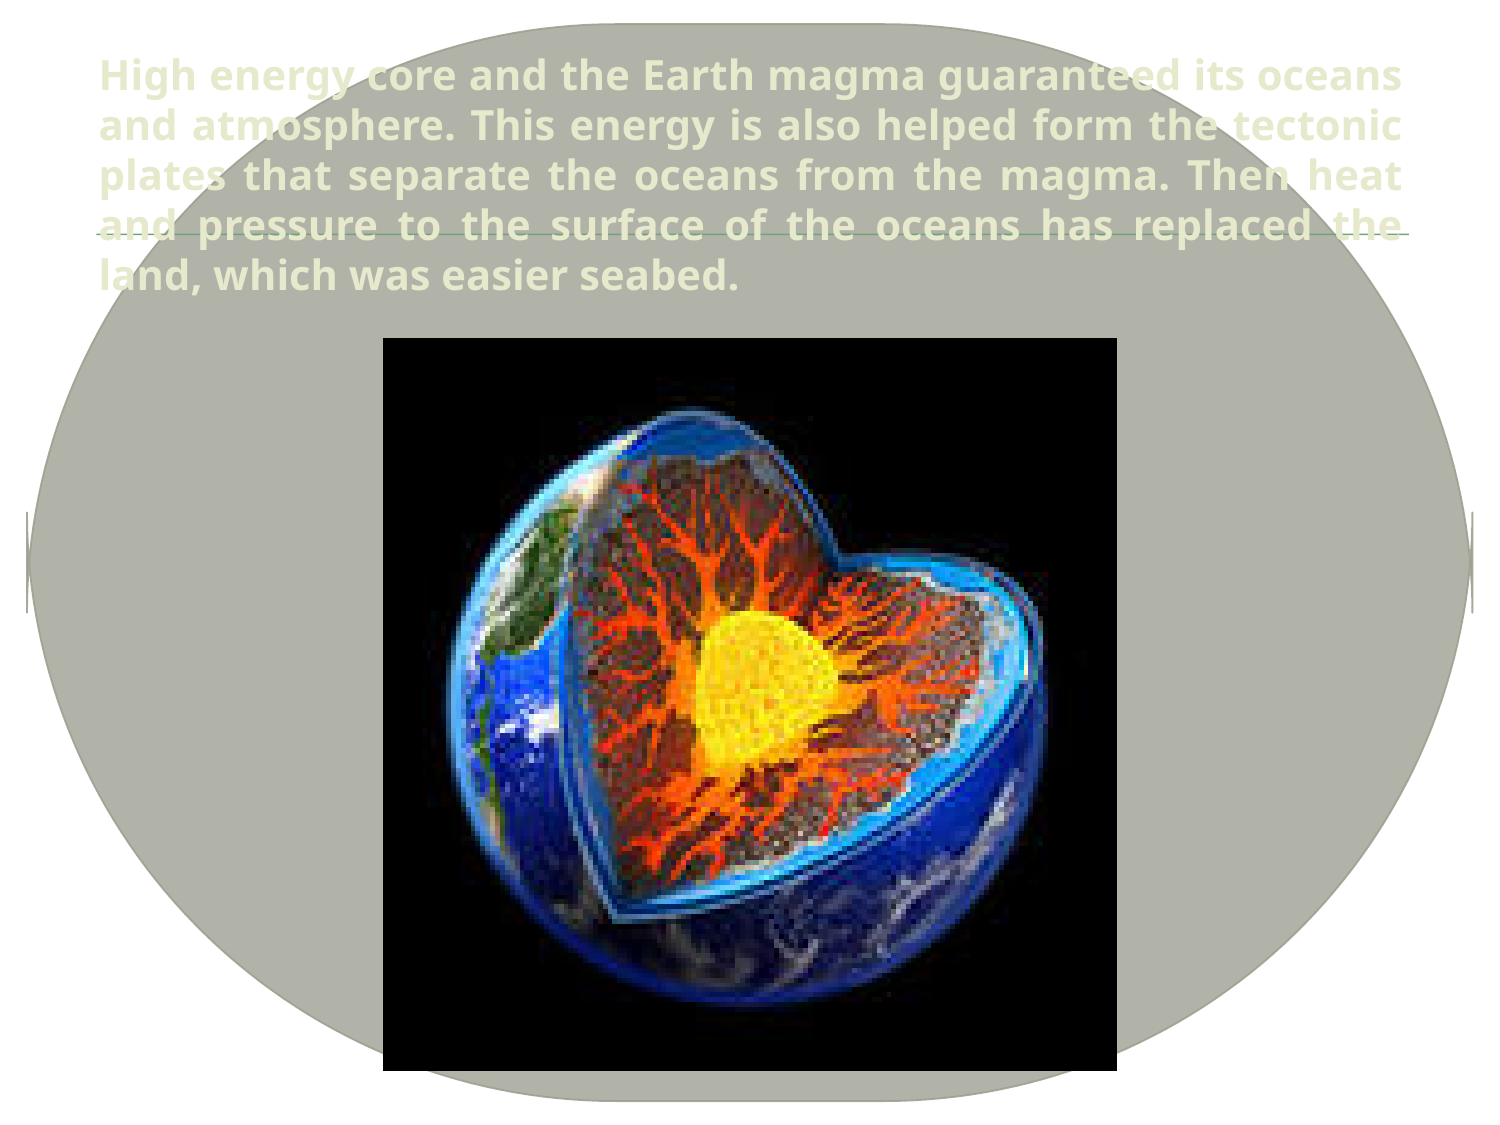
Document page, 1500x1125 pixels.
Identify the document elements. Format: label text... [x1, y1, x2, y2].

title High energy core and the Earth magma guaranteed its oceans and atmosphere. This energy is also helped form the tectonic plates that separate the oceans from the magma. Then heat and pressure to the surface of the oceans has replaced the land, which was easier seabed. [75, 41, 1425, 327]
picture [383, 338, 1117, 1071]
